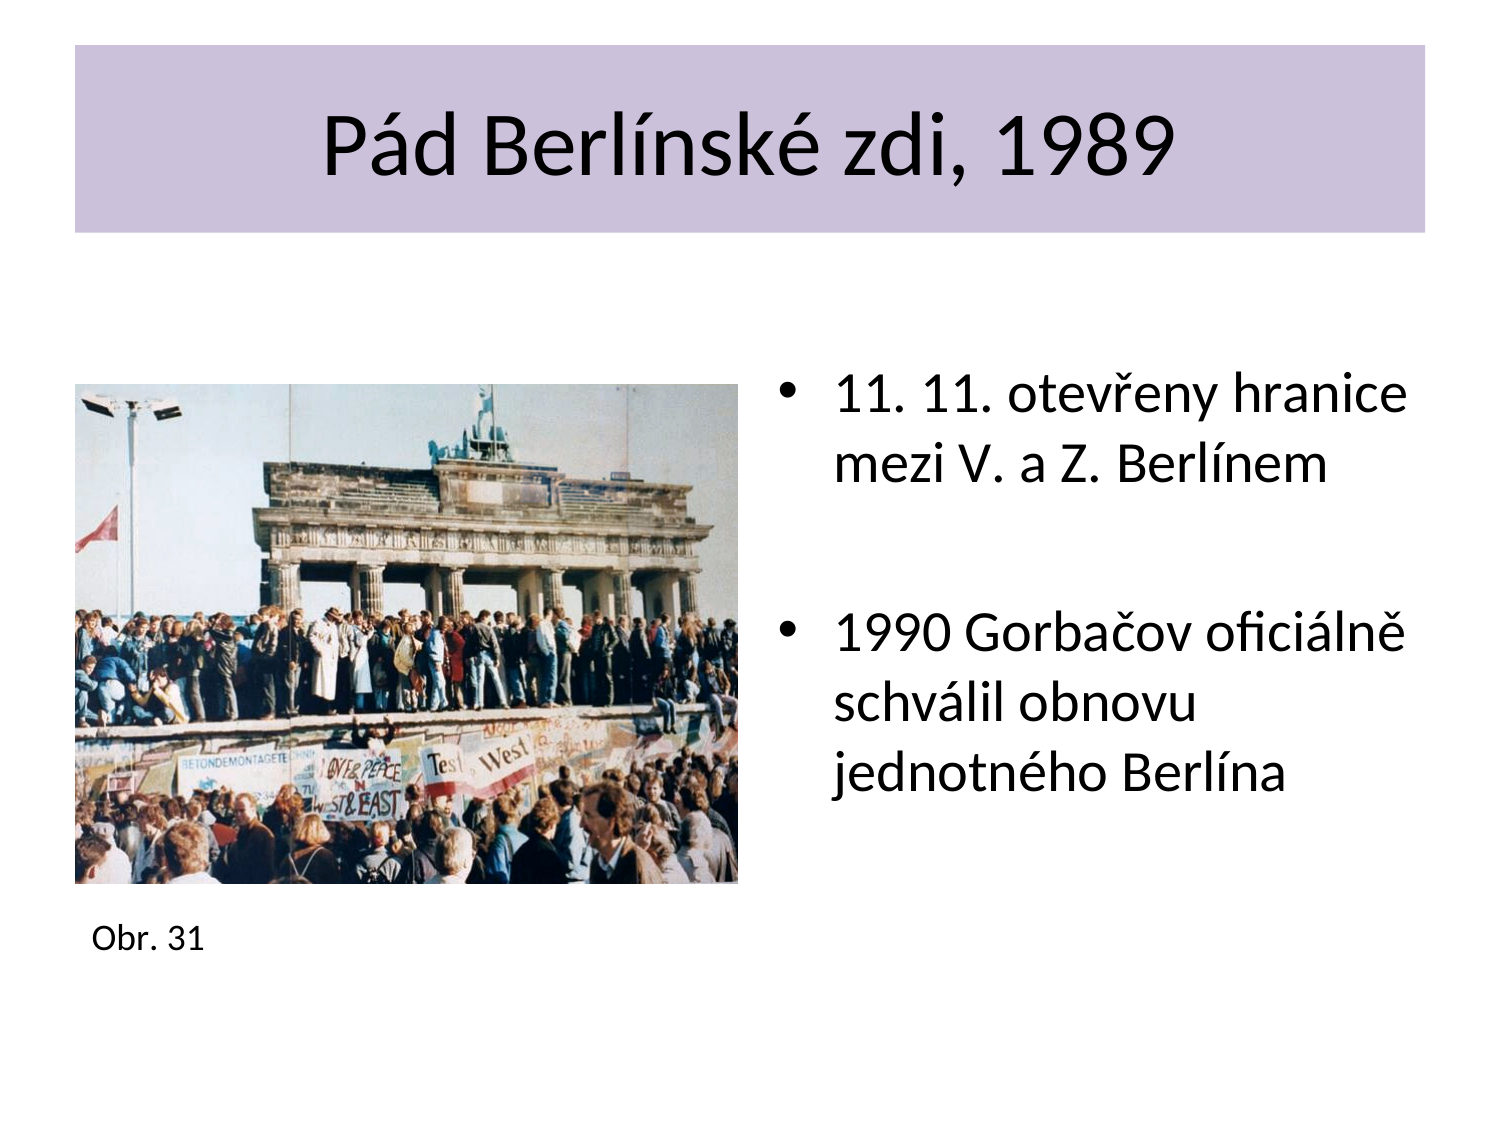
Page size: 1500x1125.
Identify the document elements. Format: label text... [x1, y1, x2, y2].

text_box Obr. 31 [76, 904, 254, 1011]
text_box [75, 384, 738, 884]
list 11. 11. otevřeny hranice mezi V. a Z. Berlínem 1990 Gorbačov oficiálně schválil obnovu jednotného Berlína [762, 262, 1426, 1006]
title Pád Berlínské zdi, 1989 [75, 45, 1426, 233]
